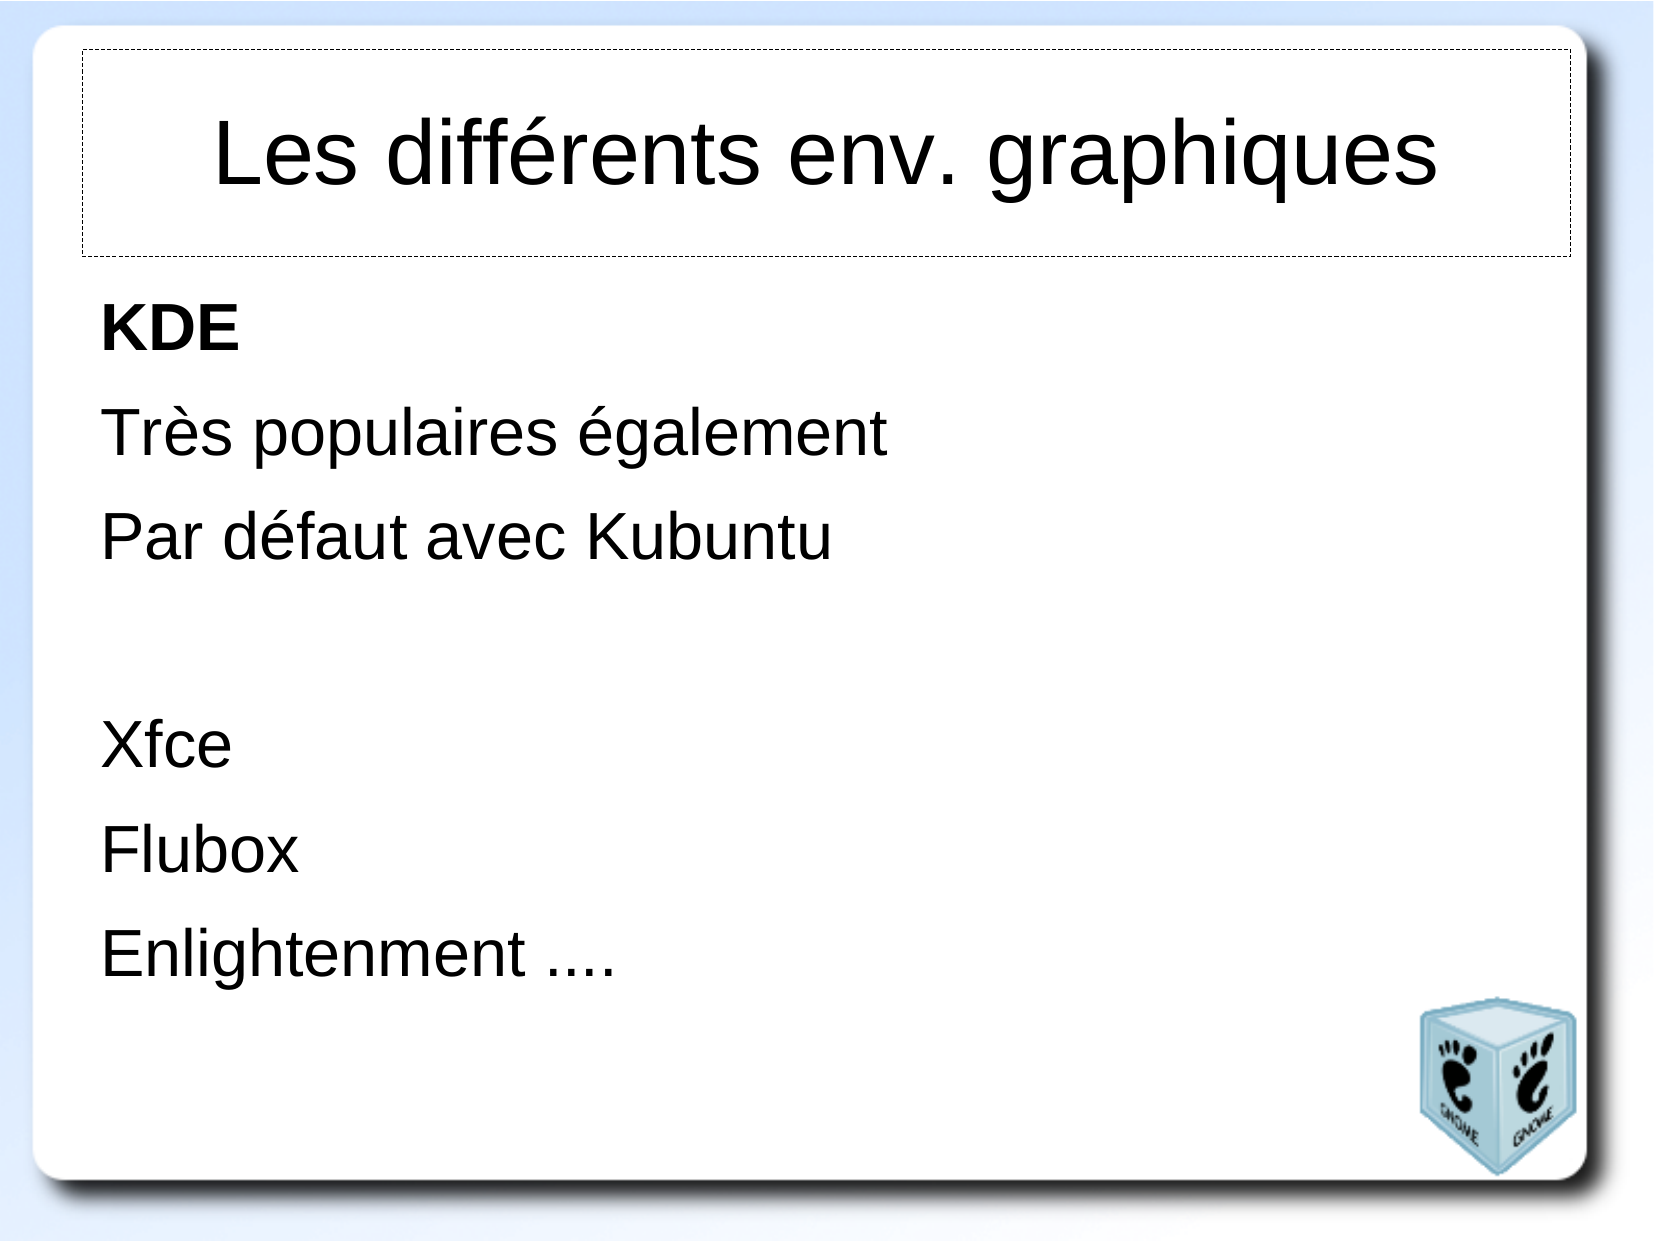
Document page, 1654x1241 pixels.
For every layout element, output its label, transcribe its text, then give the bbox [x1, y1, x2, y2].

list KDE Très populaires également Par défaut avec Kubuntu Xfce Flubox Enlightenment .... [82, 290, 1571, 1109]
picture [0, 1, 1654, 1241]
title Les différents env. graphiques [82, 49, 1571, 257]
